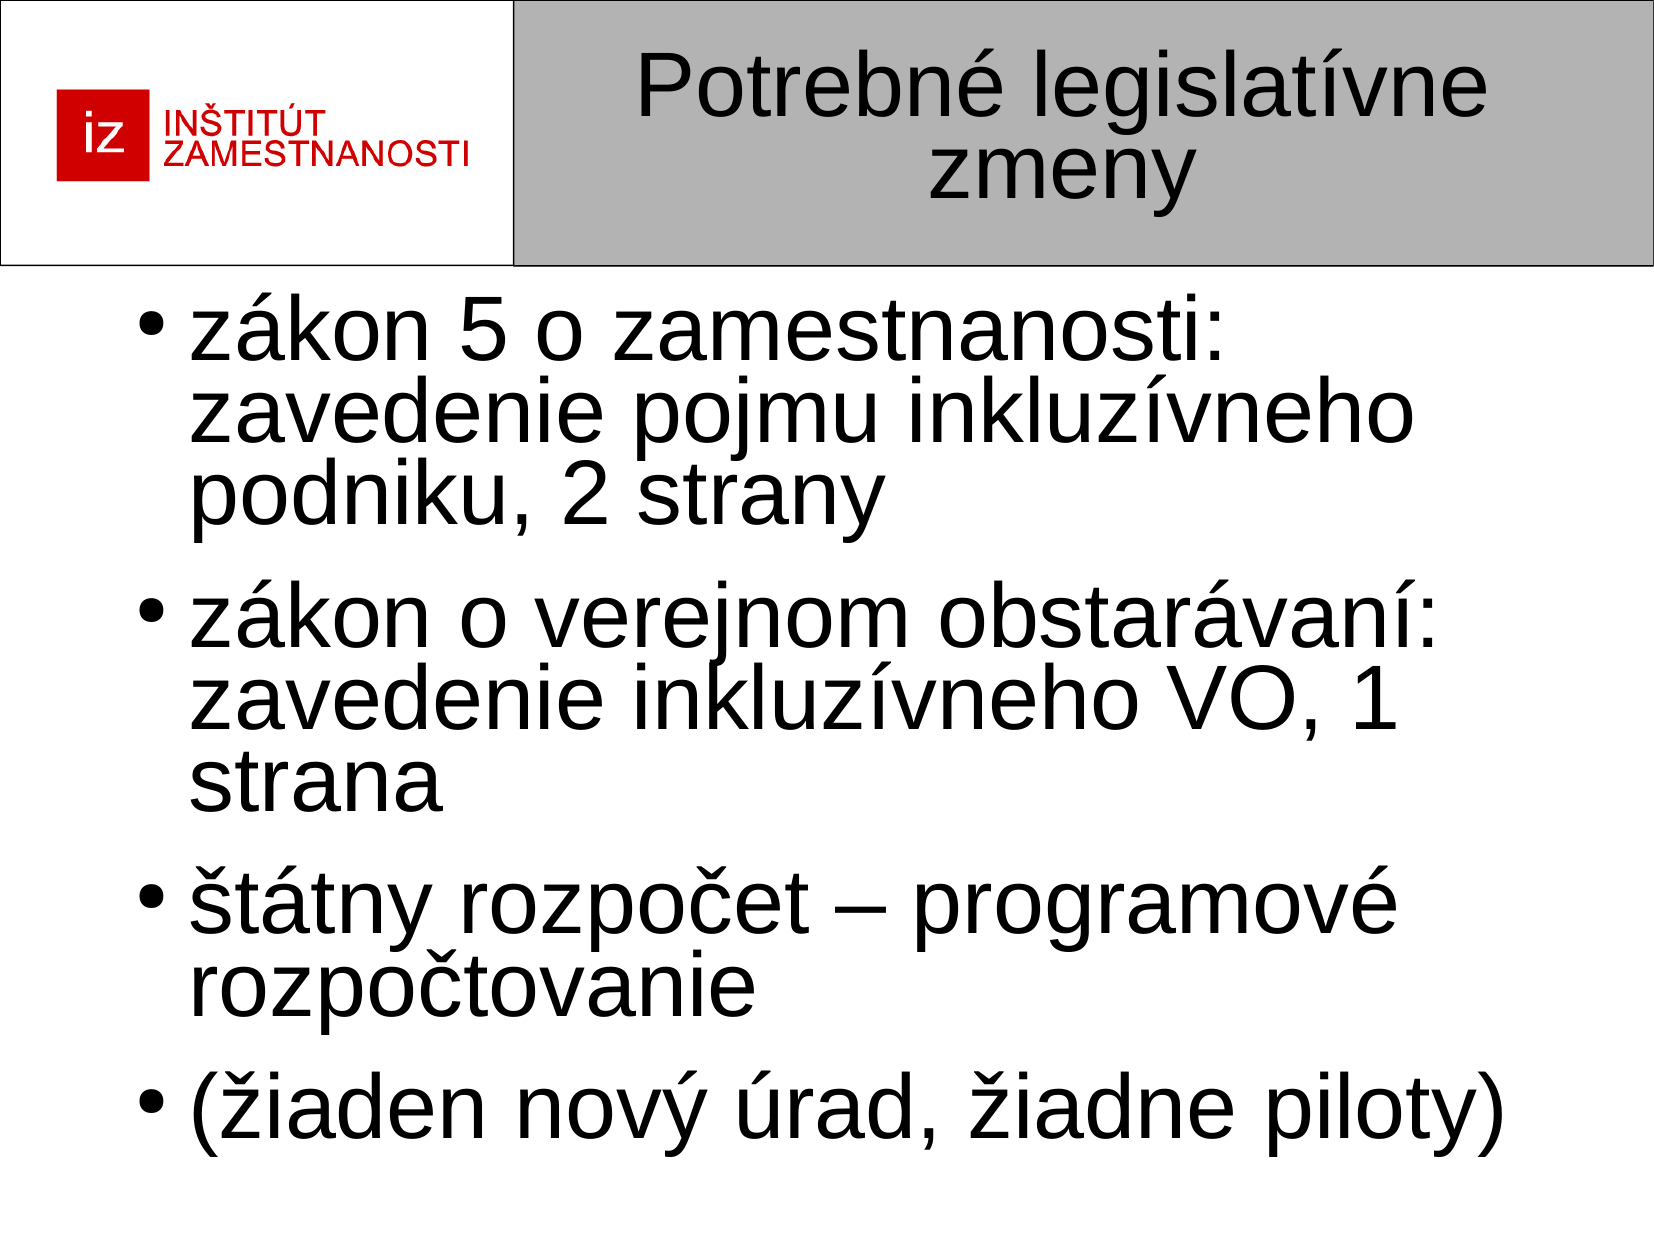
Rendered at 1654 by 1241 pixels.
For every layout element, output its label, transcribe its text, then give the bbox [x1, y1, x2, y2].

picture [5, 8, 512, 257]
title Potrebné legislatívne zmeny [561, 29, 1565, 237]
list zákon 5 o zamestnanosti: zavedenie pojmu inkluzívneho podniku, 2 strany zákon o verejnom obstarávaní: zavedenie inkluzívneho VO, 1 strana štátny rozpočet – programové rozpočtovanie (žiaden nový úrad, žiadne piloty) [118, 295, 1530, 1176]
